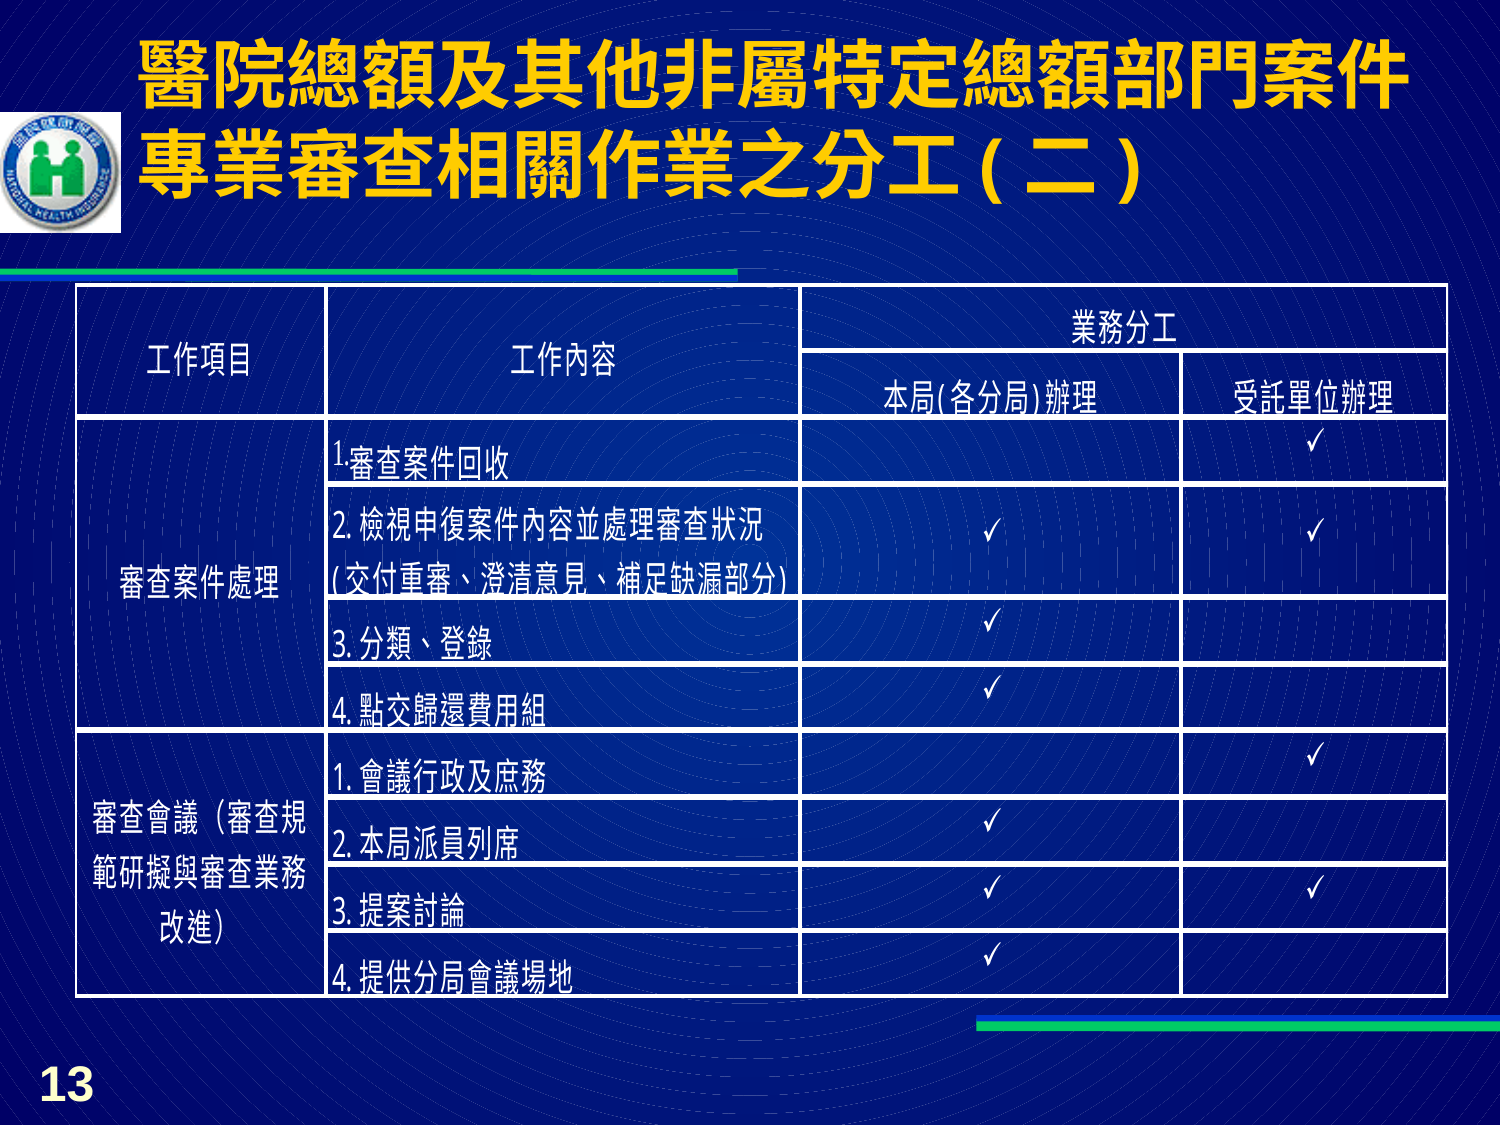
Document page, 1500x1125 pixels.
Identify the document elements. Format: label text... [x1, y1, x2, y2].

title 醫院總額及其他非屬特定總額部門案件 專業審查相關作業之分工(二) [121, 19, 1477, 216]
chart [75, 283, 1450, 1001]
text_box [23, 1043, 337, 1119]
